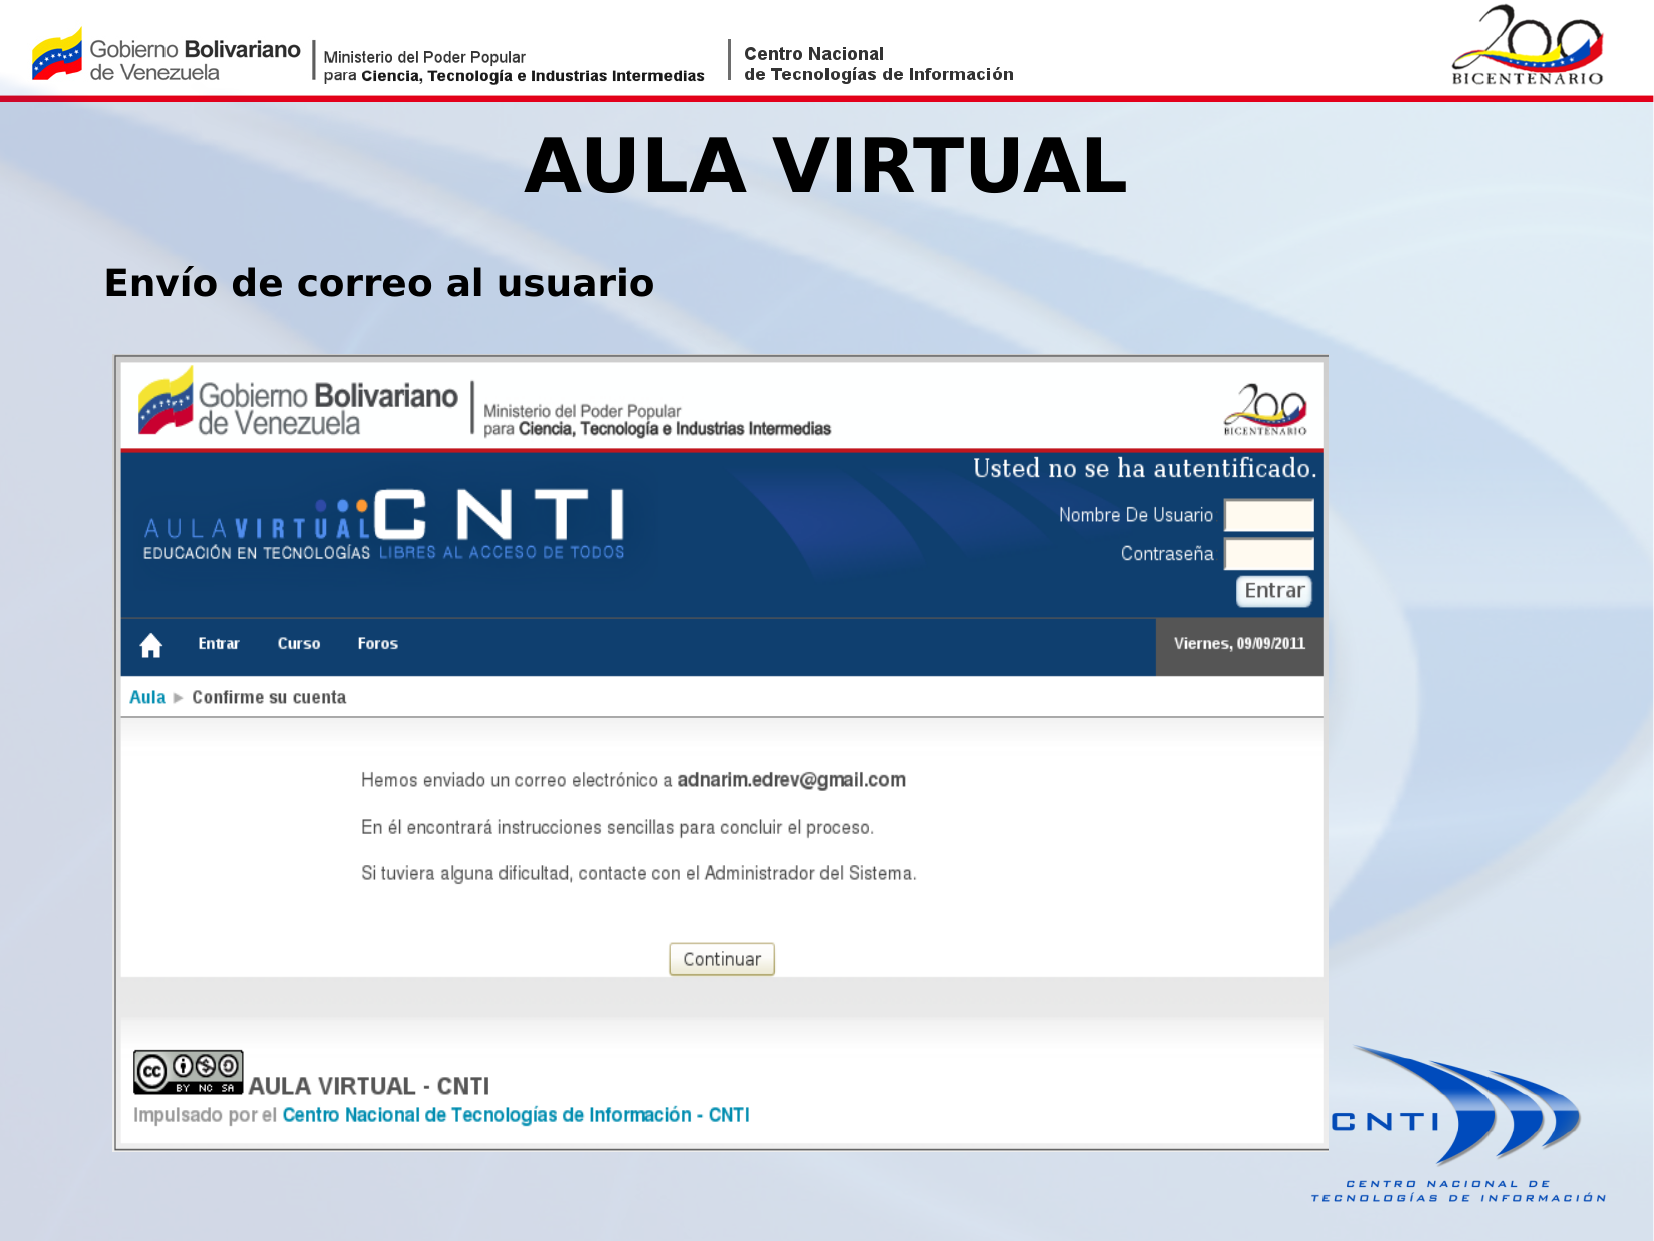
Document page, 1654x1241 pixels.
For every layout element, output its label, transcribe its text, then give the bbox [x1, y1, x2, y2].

picture [0, 231, 1654, 1241]
text_box Envío de correo al usuario [88, 253, 916, 331]
title AULA VIRTUAL [0, 102, 1654, 231]
picture [0, 0, 1654, 102]
